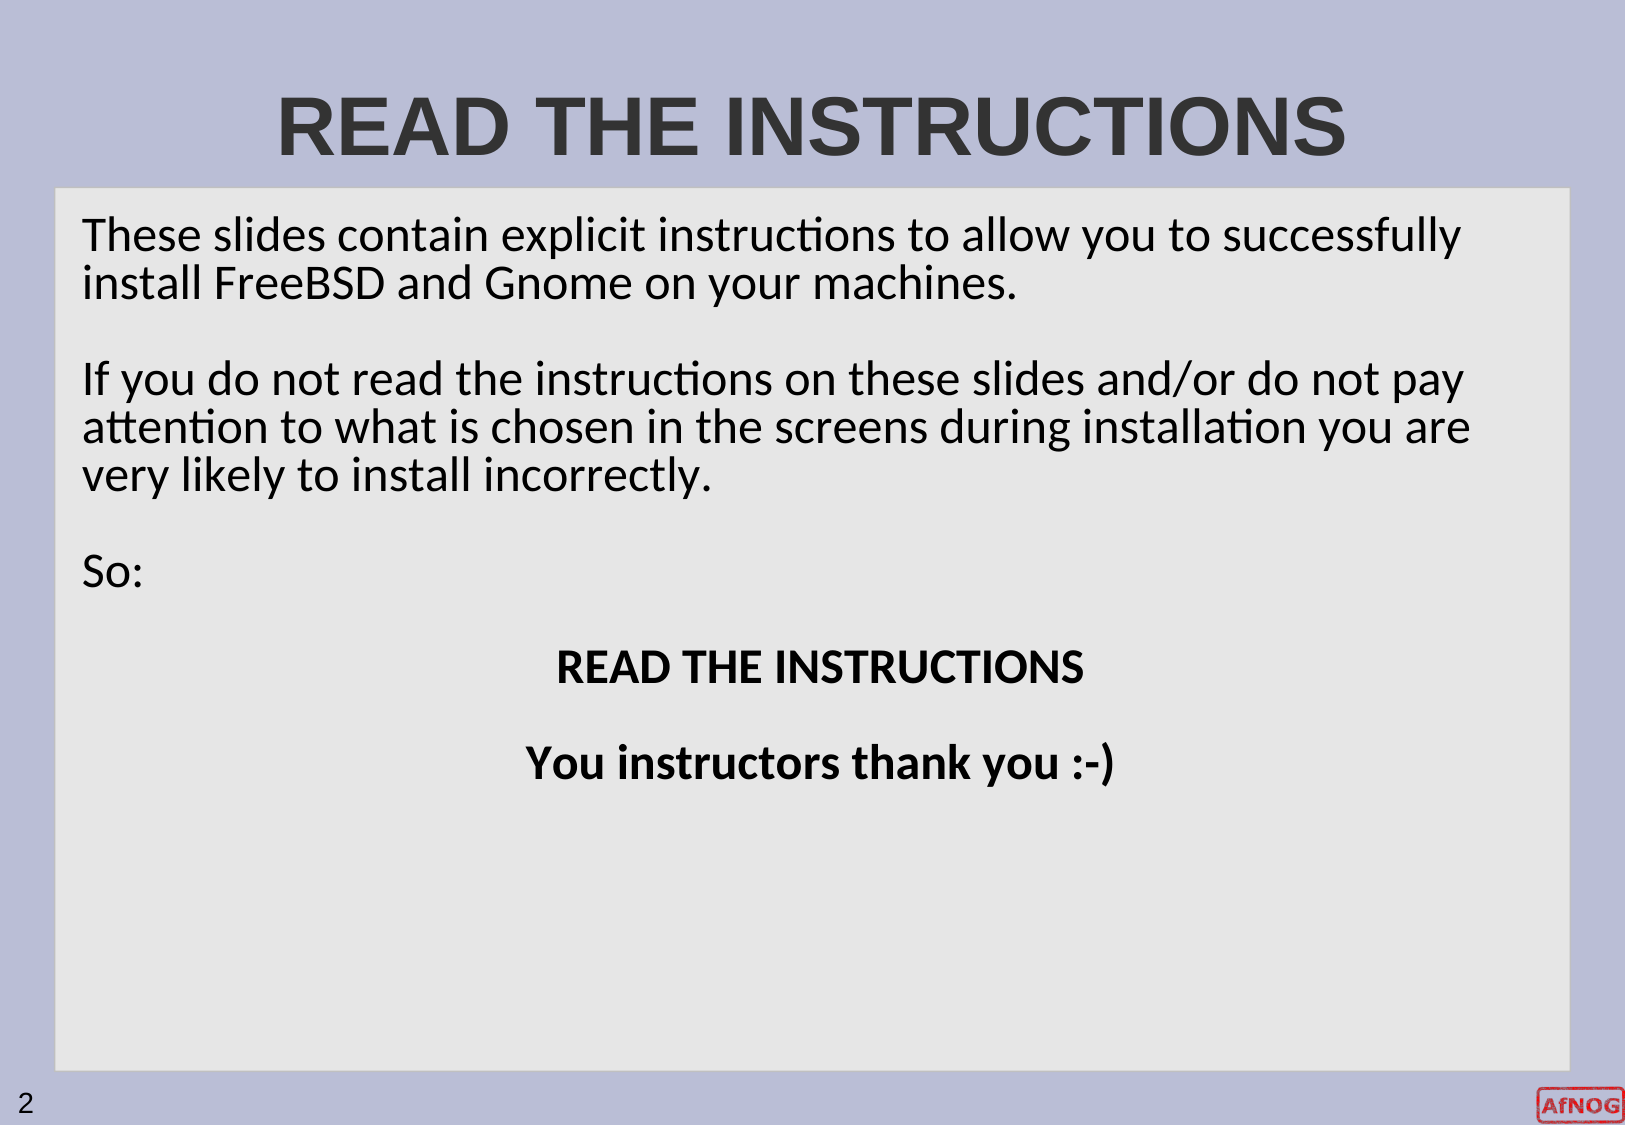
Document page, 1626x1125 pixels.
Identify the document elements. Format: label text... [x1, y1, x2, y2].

list These slides contain explicit instructions to allow you to successfully install FreeBSD and Gnome on your machines. If you do not read the instructions on these slides and/or do not pay attention to what is chosen in the screens during installation you are very likely to install incorrectly. So: READ THE INSTRUCTIONS You instructors thank you :-) [81, 214, 1560, 1045]
title READ THE INSTRUCTIONS [54, 44, 1571, 215]
picture [1535, 1085, 1626, 1125]
